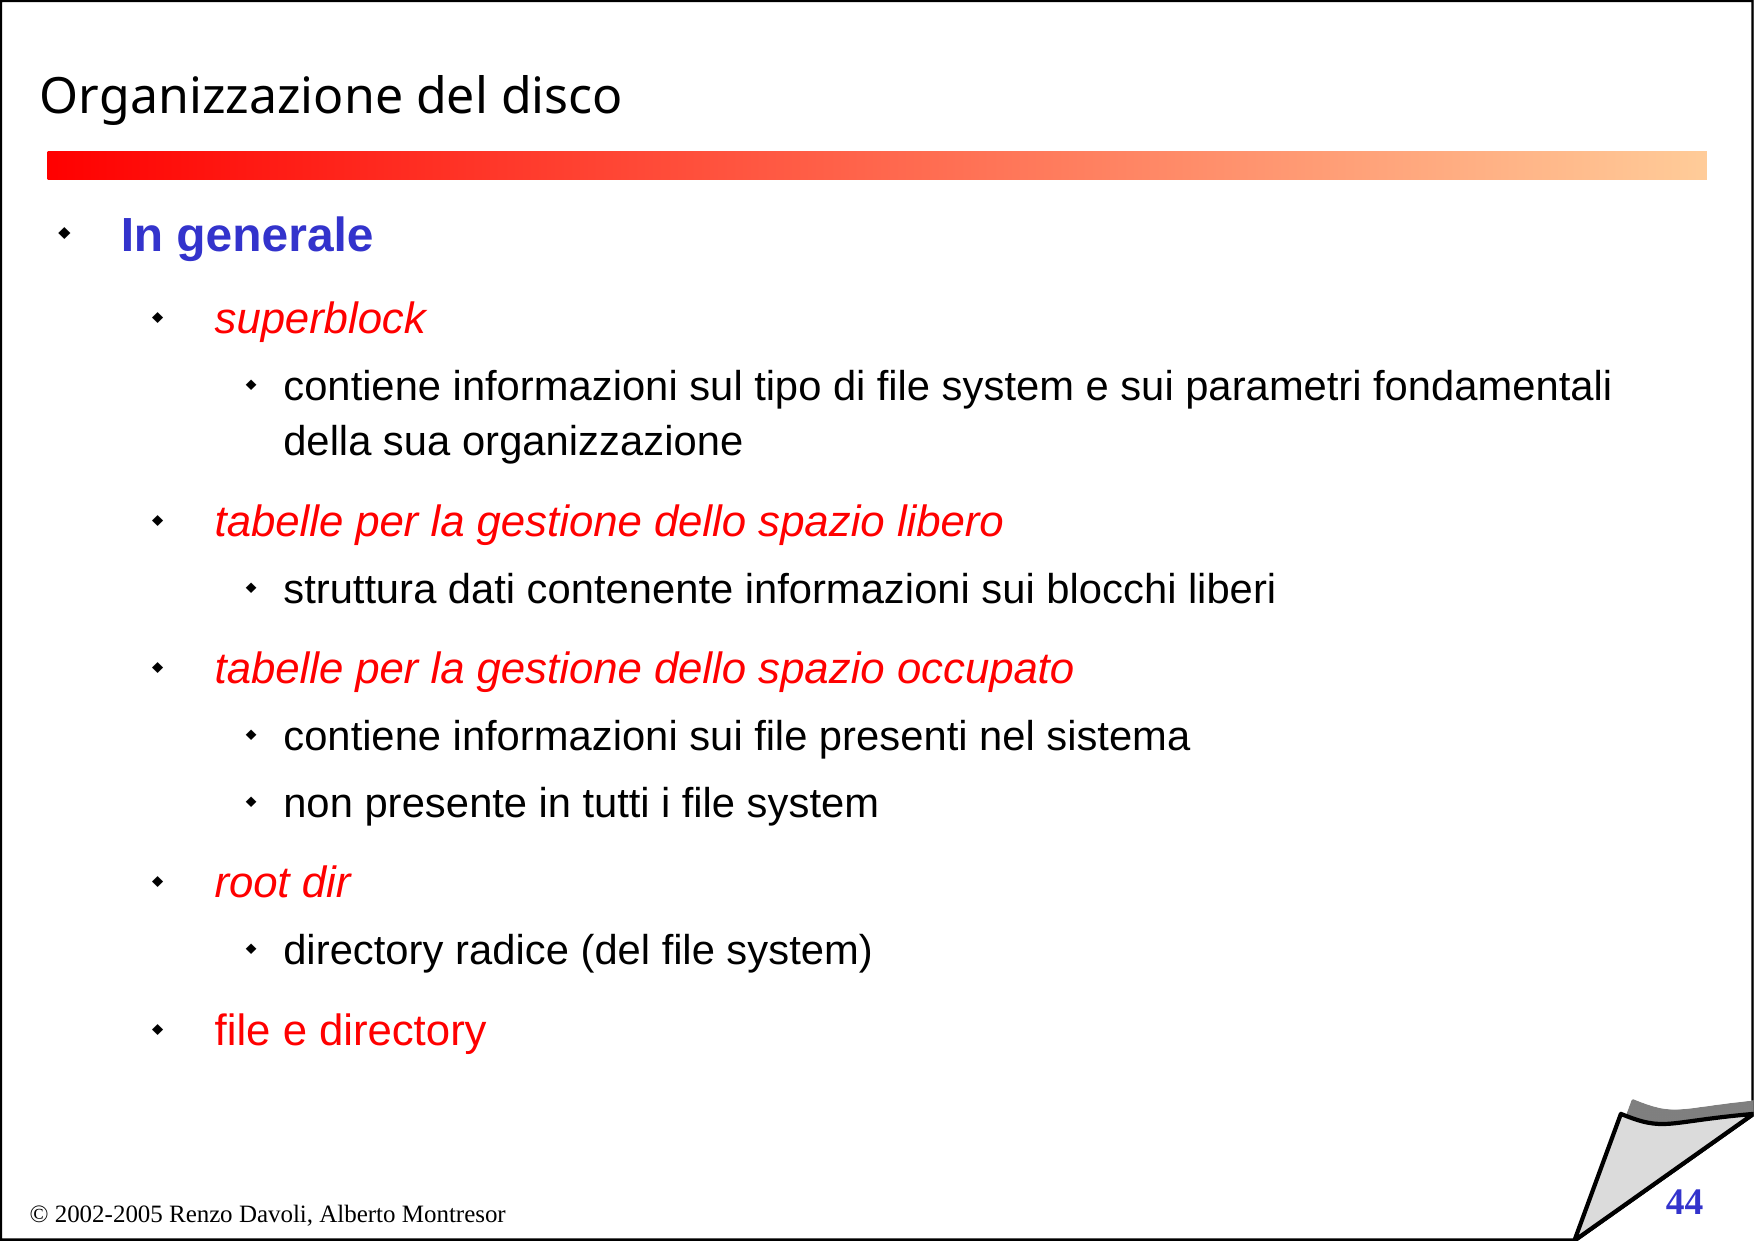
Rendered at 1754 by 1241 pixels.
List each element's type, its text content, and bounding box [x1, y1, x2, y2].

list In generale superblock contiene informazioni sul tipo di file system e sui parametri fondamentali della sua organizzazione tabelle per la gestione dello spazio libero struttura dati contenente informazioni sui blocchi liberi tabelle per la gestione dello spazio occupato contiene informazioni sui file presenti nel sistema non presente in tutti i file system root dir directory radice (del file system) file e directory [58, 206, 1695, 1143]
title Organizzazione del disco [40, 49, 1713, 144]
text_box 9 [1469, 152, 1474, 179]
